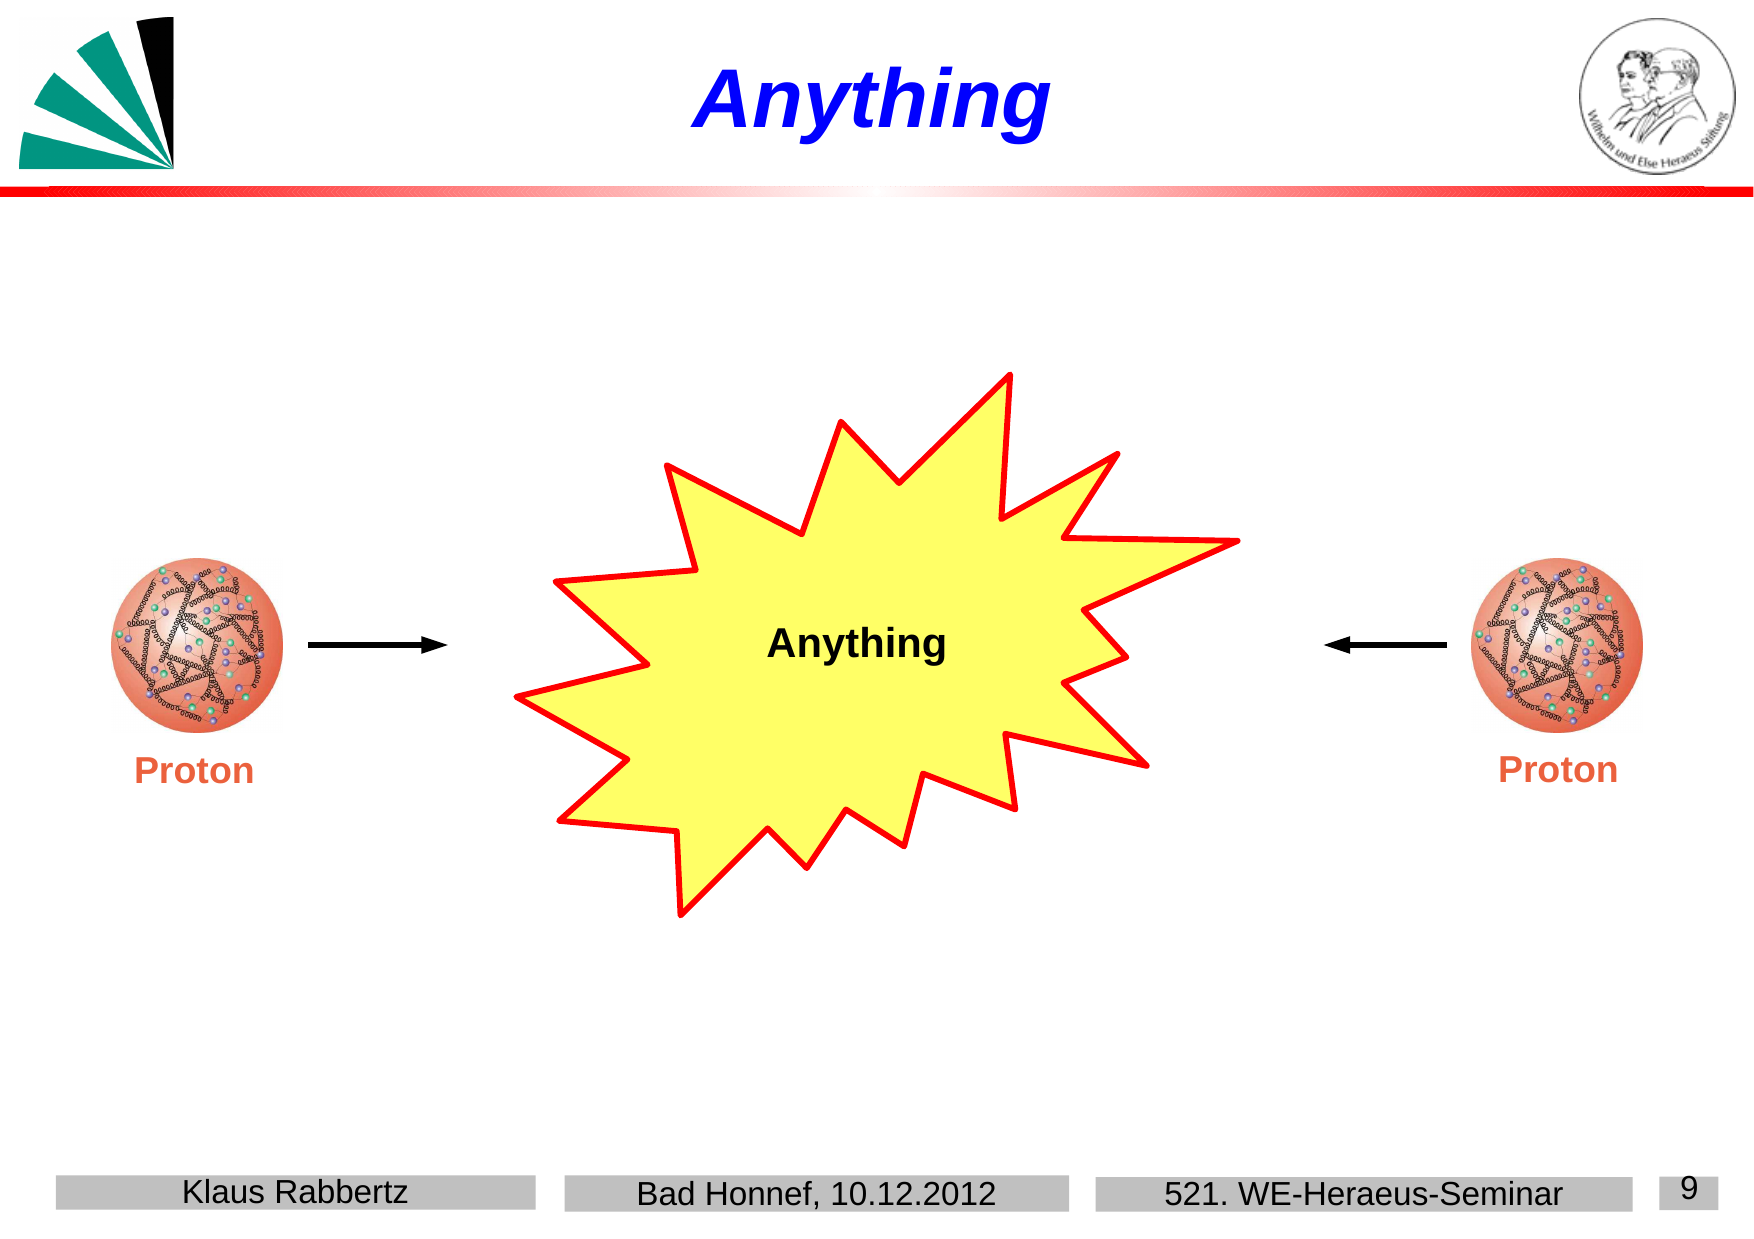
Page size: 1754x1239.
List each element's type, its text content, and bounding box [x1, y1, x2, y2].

text_box Proton [1486, 743, 1632, 798]
title Anything [220, 16, 1525, 182]
text_box [516, 374, 1238, 916]
picture [19, 17, 174, 171]
picture [1579, 18, 1736, 175]
text_box Anything [754, 613, 959, 672]
picture [1471, 558, 1643, 733]
text_box Proton [122, 743, 269, 798]
picture [111, 558, 283, 733]
